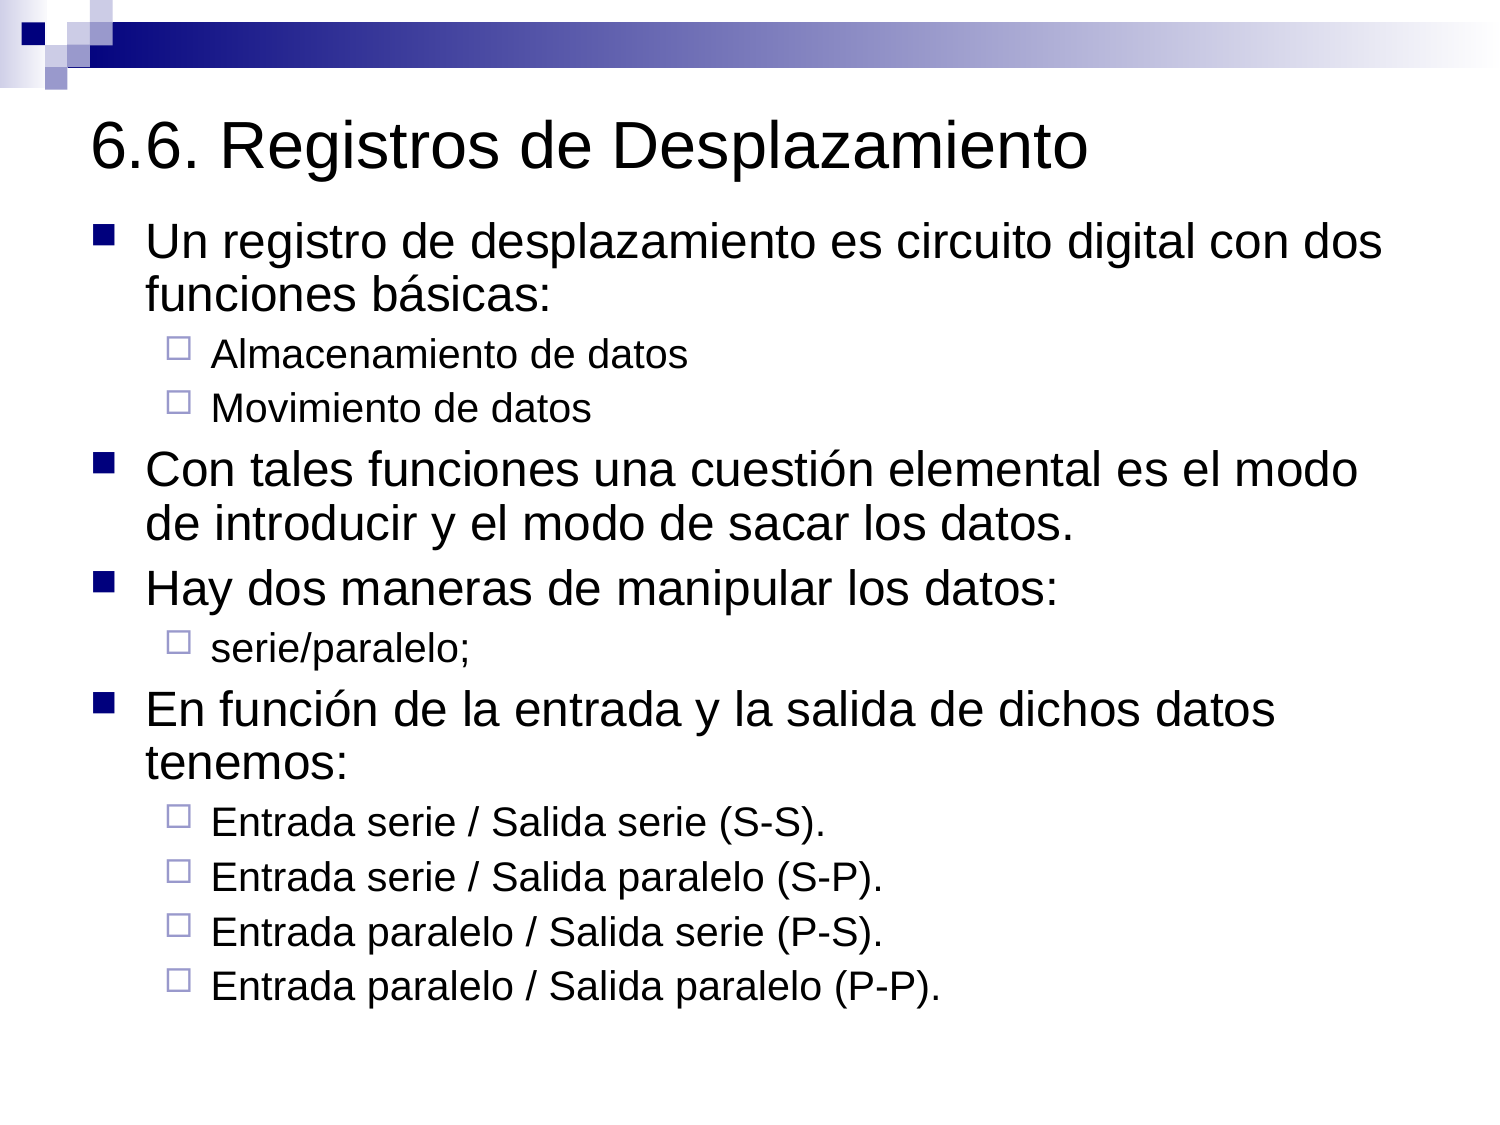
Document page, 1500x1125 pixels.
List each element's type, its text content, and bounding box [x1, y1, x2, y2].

list Un registro de desplazamiento es circuito digital con dos funciones básicas: Almacenamiento de datos Movimiento de datos Con tales funciones una cuestión elemental es el modo de introducir y el modo de sacar los datos. Hay dos maneras de manipular los datos: serie/paralelo; En función de la entrada y la salida de dichos datos tenemos: Entrada serie / Salida serie (S-S). Entrada serie / Salida paralelo (S-P). Entrada paralelo / Salida serie (P-S). Entrada paralelo / Salida paralelo (P-P). [75, 207, 1426, 1024]
title 6.6. Registros de Desplazamiento [75, 74, 1426, 207]
